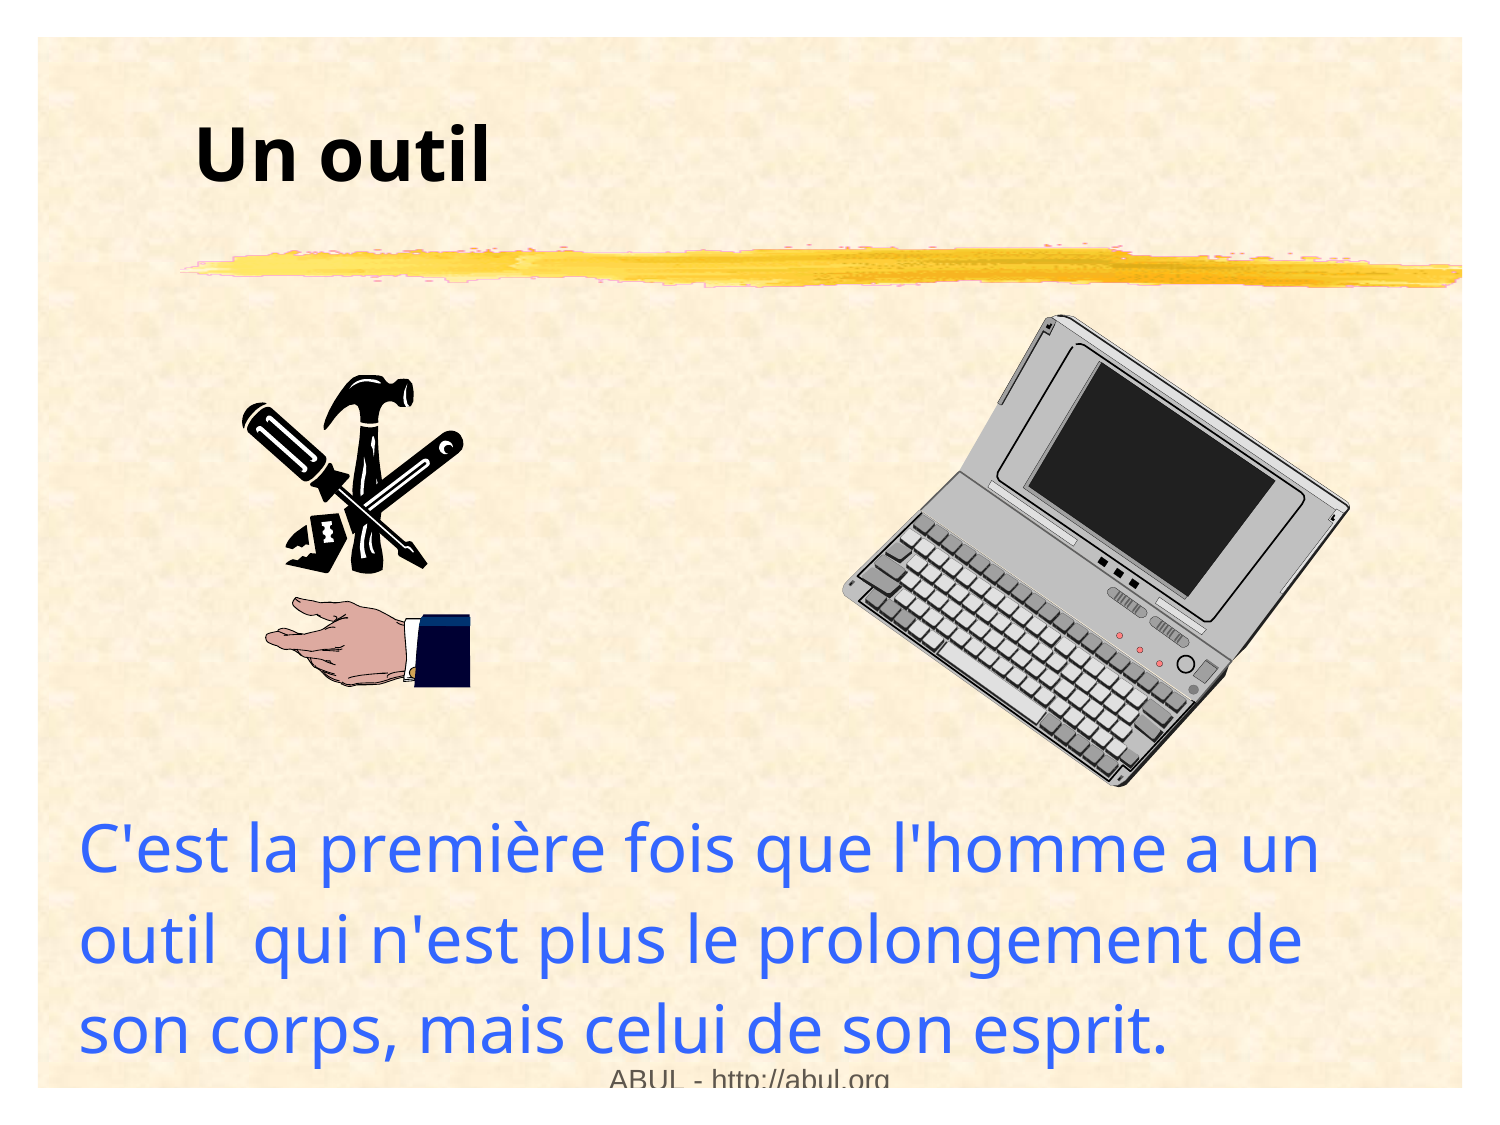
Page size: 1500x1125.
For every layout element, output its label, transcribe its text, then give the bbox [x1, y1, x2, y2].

picture [716, 1076, 723, 1088]
picture [37, 37, 1463, 1088]
picture [614, 1073, 621, 1082]
picture [633, 1081, 643, 1088]
picture [806, 1076, 813, 1088]
picture [633, 1072, 642, 1078]
picture [878, 1076, 886, 1088]
picture [748, 1076, 755, 1088]
picture [612, 1084, 624, 1088]
picture [852, 1076, 860, 1088]
text_box C'est la première fois que l'homme a un outil qui n'est plus le prolongement de son corps, mais celui de son esprit. [63, 793, 1451, 1053]
picture [788, 1082, 795, 1088]
title Un outil [178, 64, 1378, 240]
picture [732, 1076, 737, 1088]
